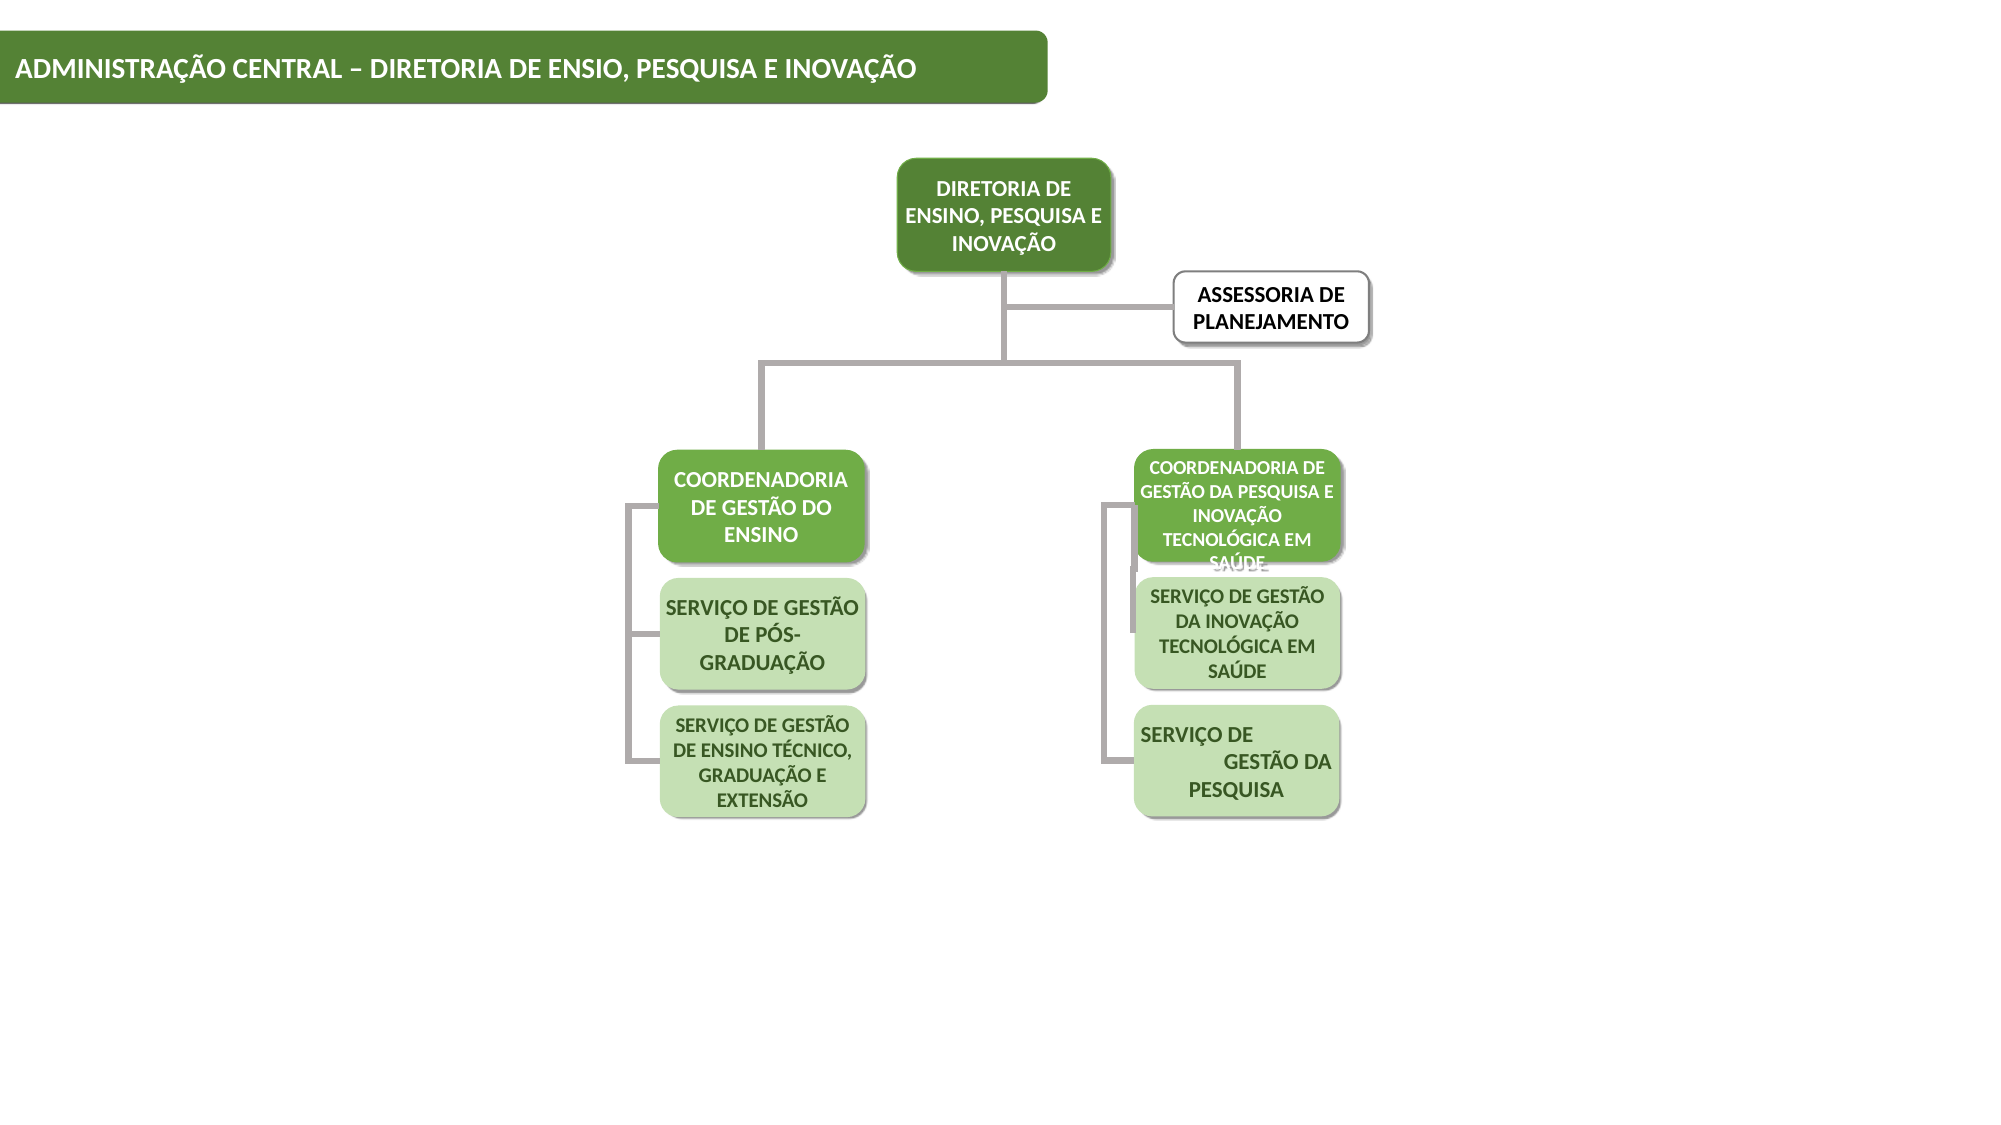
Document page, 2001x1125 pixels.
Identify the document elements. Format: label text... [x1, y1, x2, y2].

text_box SERVIÇO DE GESTÃO DE ENSINO TÉCNICO, GRADUAÇÃO E EXTENSÃO [659, 705, 866, 818]
text_box ASSESSORIA DE PLANEJAMENTO [1173, 271, 1370, 343]
text_box DIRETORIA DE ENSINO, PESQUISA E INOVAÇÃO [897, 158, 1111, 272]
text_box SERVIÇO DE GESTÃO DA INOVAÇÃO TECNOLÓGICA EM SAÚDE [1134, 577, 1341, 689]
text_box SERVIÇO DE GESTÃO DE PÓS-GRADUAÇÃO [659, 577, 866, 690]
text_box ADMINISTRAÇÃO CENTRAL – DIRETORIA DE ENSIO, PESQUISA E INOVAÇÃO [0, 30, 1048, 103]
text_box SERVIÇO DE GESTÃO DA PESQUISA [1133, 704, 1340, 817]
text_box COORDENADORIA DE GESTÃO DO ENSINO [658, 450, 865, 562]
text_box COORDENADORIA DE GESTÃO DA PESQUISA E INOVAÇÃO TECNOLÓGICA EM SAÚDE [1134, 449, 1341, 562]
